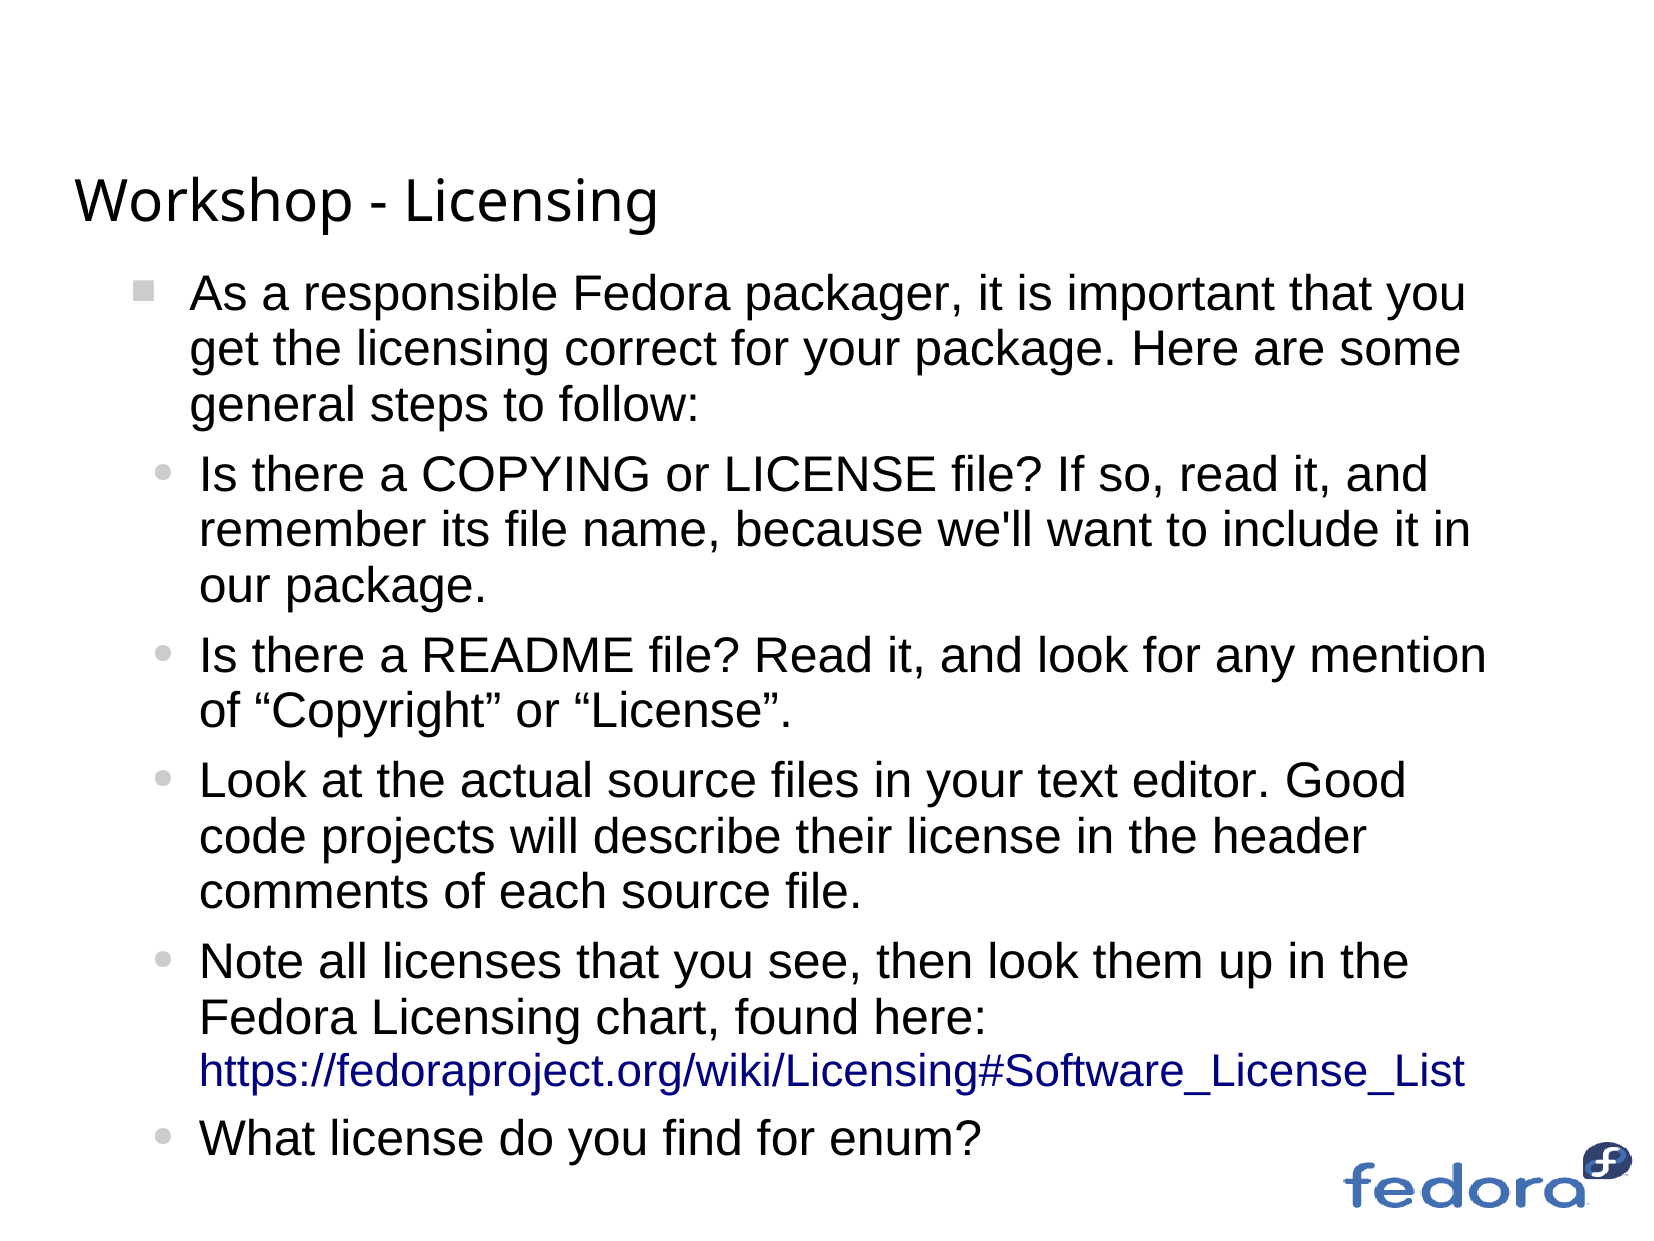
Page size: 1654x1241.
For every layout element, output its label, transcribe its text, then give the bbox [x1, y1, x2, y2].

title Workshop - Licensing [74, 140, 1506, 259]
picture [1332, 1124, 1651, 1227]
list As a responsible Fedora packager, it is important that you get the licensing correct for your package. Here are some general steps to follow: Is there a COPYING or LICENSE file? If so, read it, and remember its file name, because we'll want to include it in our package. Is there a README file? Read it, and look for any mention of “Copyright” or “License”. Look at the actual source files in your text editor. Good code projects will describe their license in the header comments of each source file. Note all licenses that you see, then look them up in the Fedora Licensing chart, found here: https://fedoraproject.org/wiki/Licensing#Software_License_List What license do you find for enum? [77, 264, 1500, 1174]
